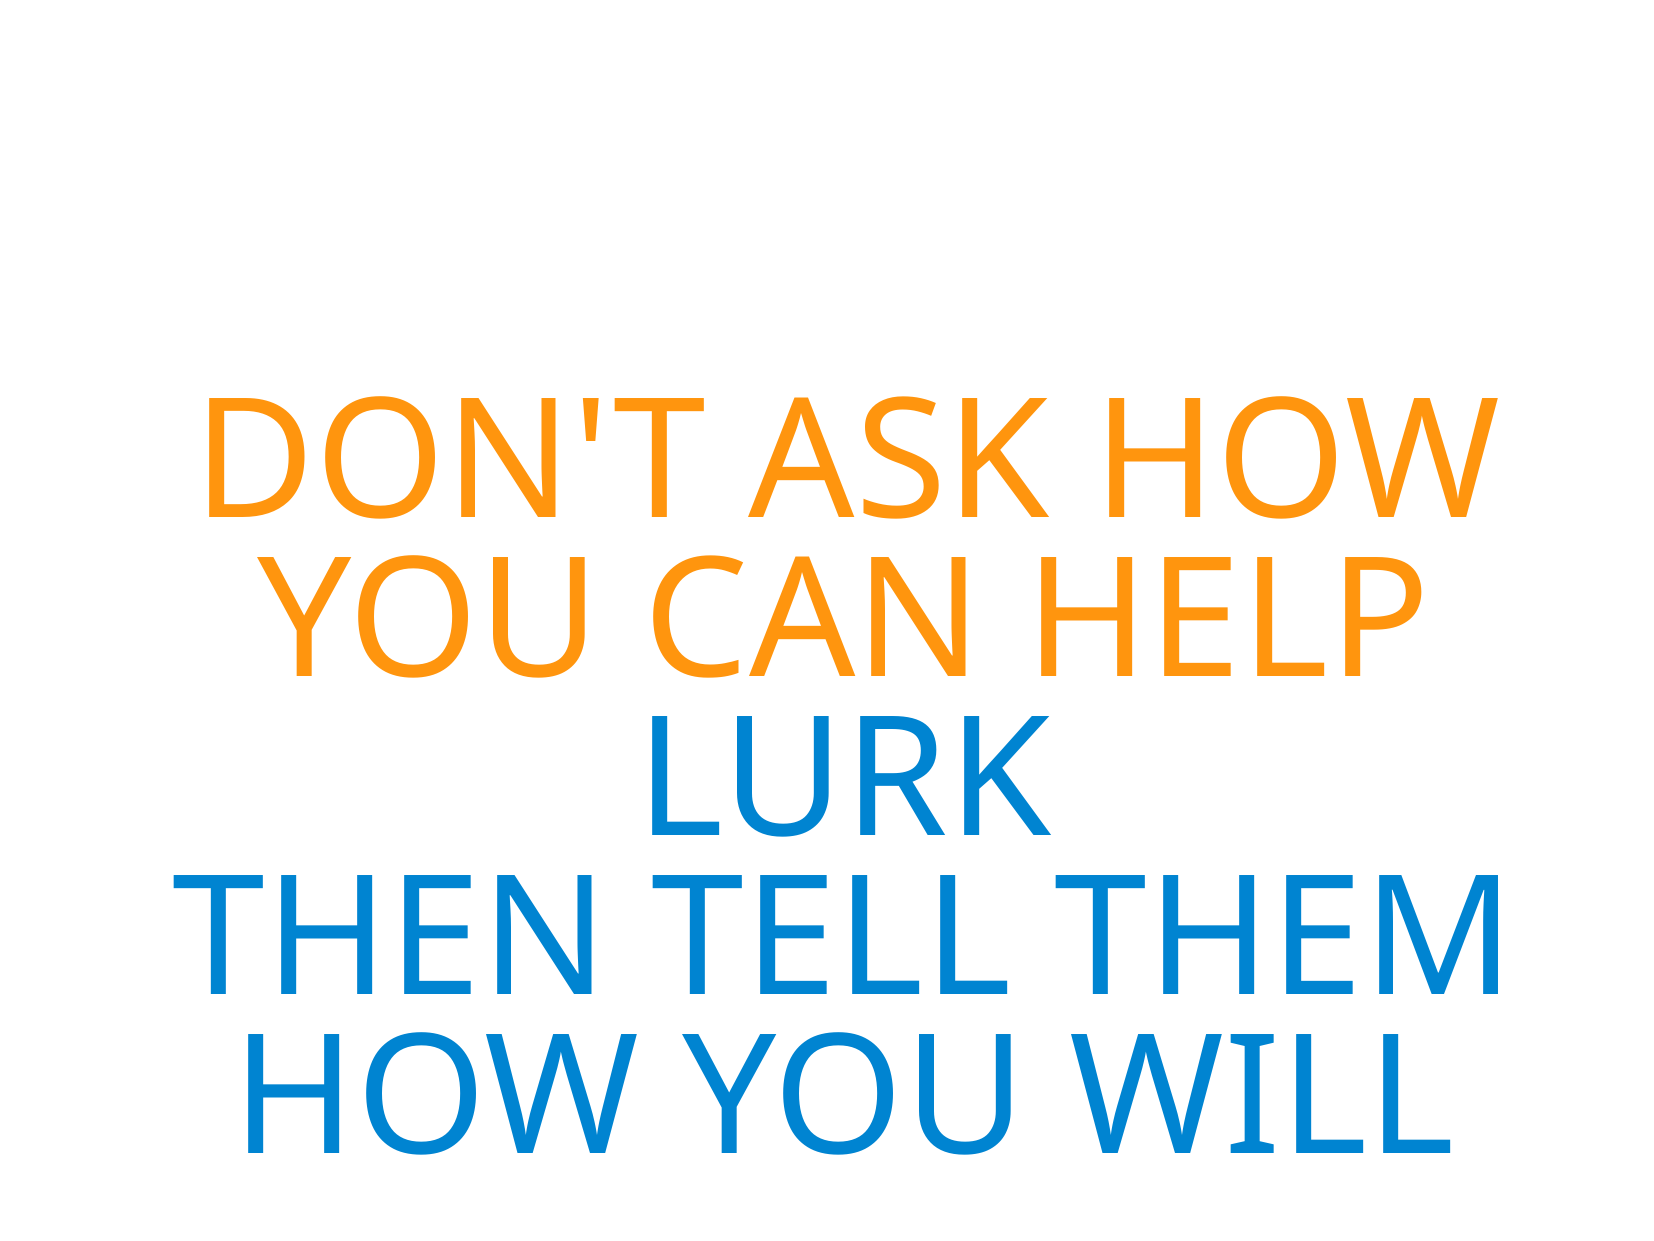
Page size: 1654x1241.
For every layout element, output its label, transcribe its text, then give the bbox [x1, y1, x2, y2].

list DON'T ASK HOW YOU CAN HELP LURK THEN TELL THEM HOW YOU WILL [0, 390, 1636, 1104]
